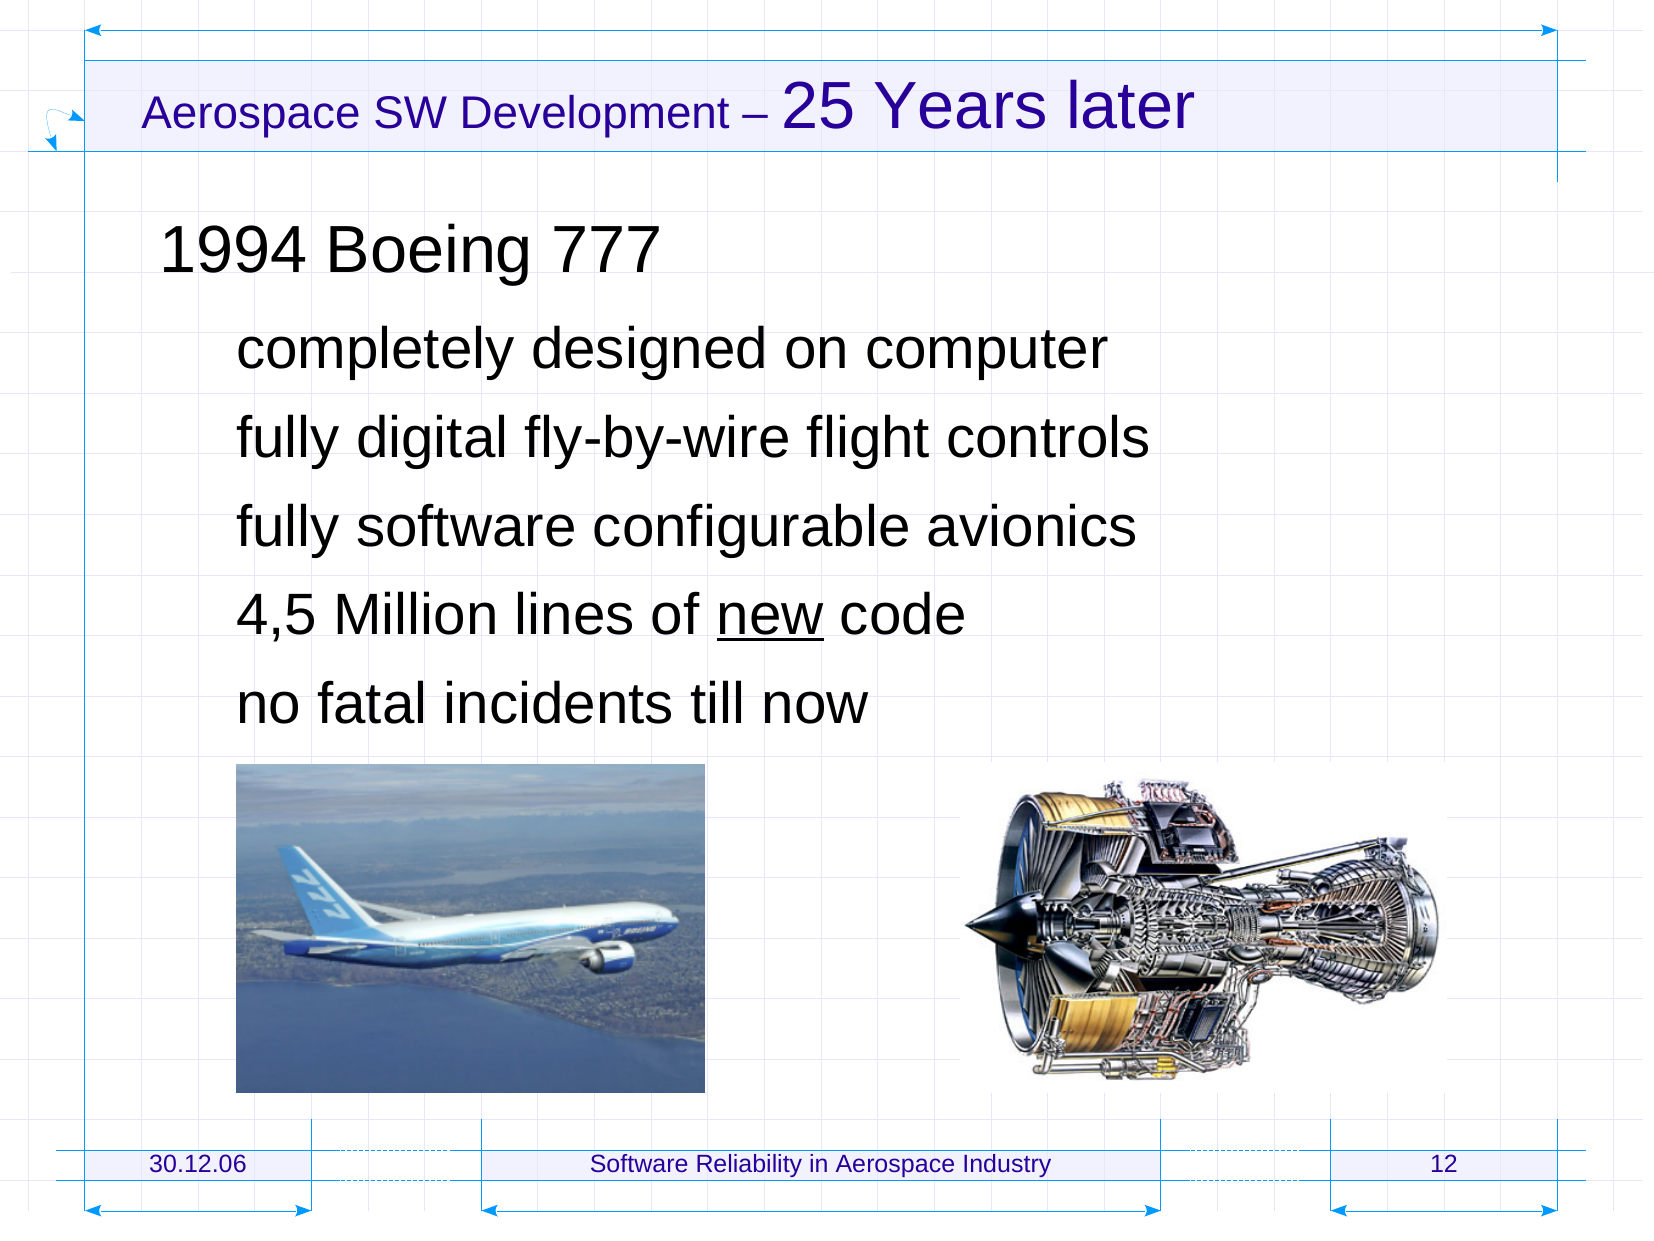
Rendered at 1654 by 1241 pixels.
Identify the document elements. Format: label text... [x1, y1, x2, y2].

picture [960, 762, 1447, 1093]
list 1994 Boeing 777 completely designed on computer fully digital fly-by-wire flight controls fully software configurable avionics 4,5 Million lines of new code no fatal incidents till now [141, 211, 1558, 1120]
title Aerospace SW Development – 25 Years later [141, 60, 1558, 152]
picture [236, 764, 705, 1093]
